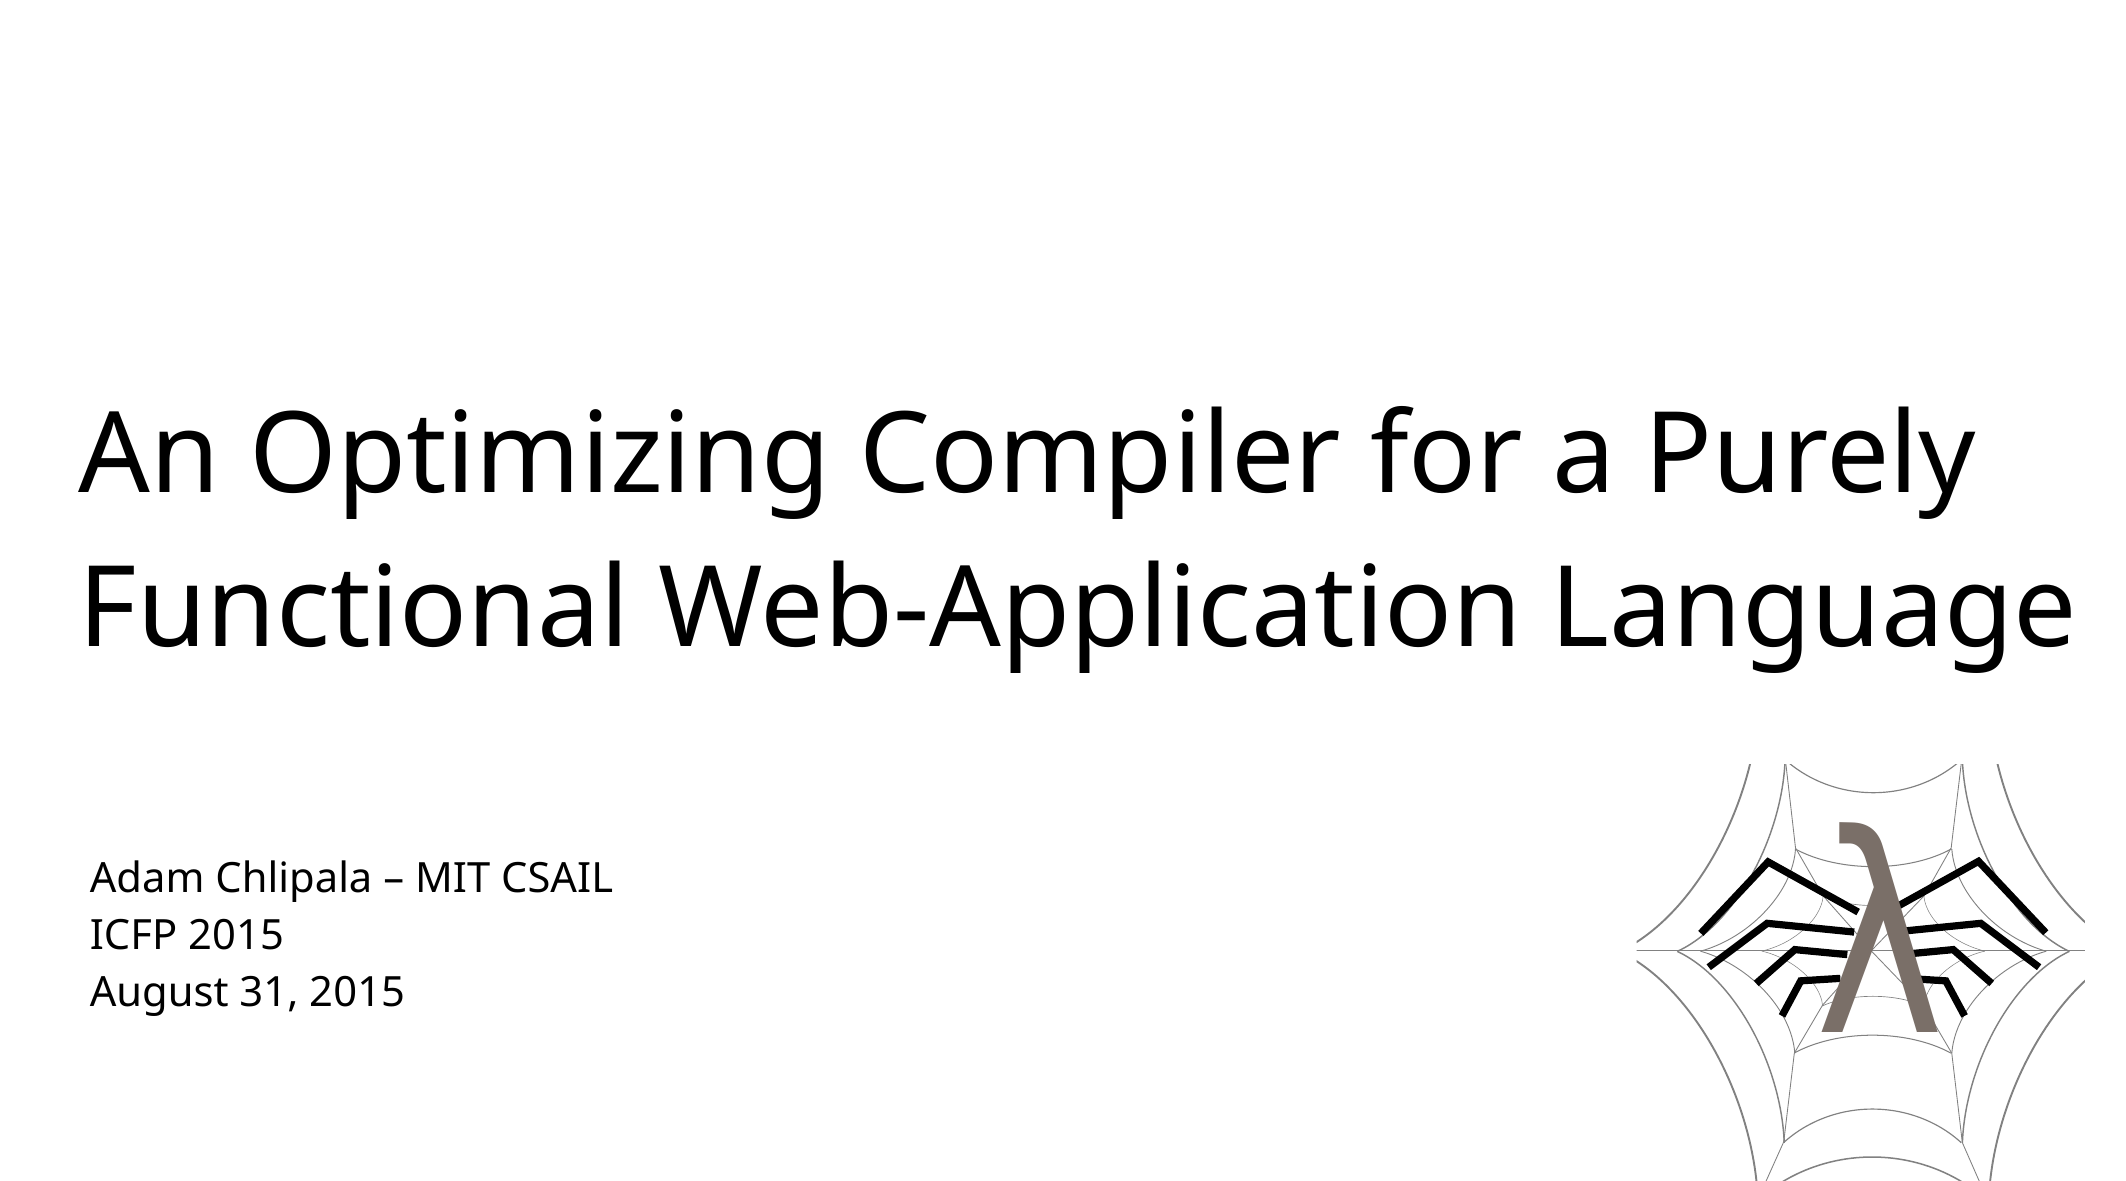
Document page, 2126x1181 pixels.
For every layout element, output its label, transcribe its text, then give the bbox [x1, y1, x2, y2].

text_box Adam Chlipala – MIT CSAIL ICFP 2015 August 31, 2015 [75, 840, 1561, 1002]
text_box An Optimizing Compiler for a Purely Functional Web-Application Language [64, 365, 2101, 643]
picture [1636, 765, 2086, 1181]
